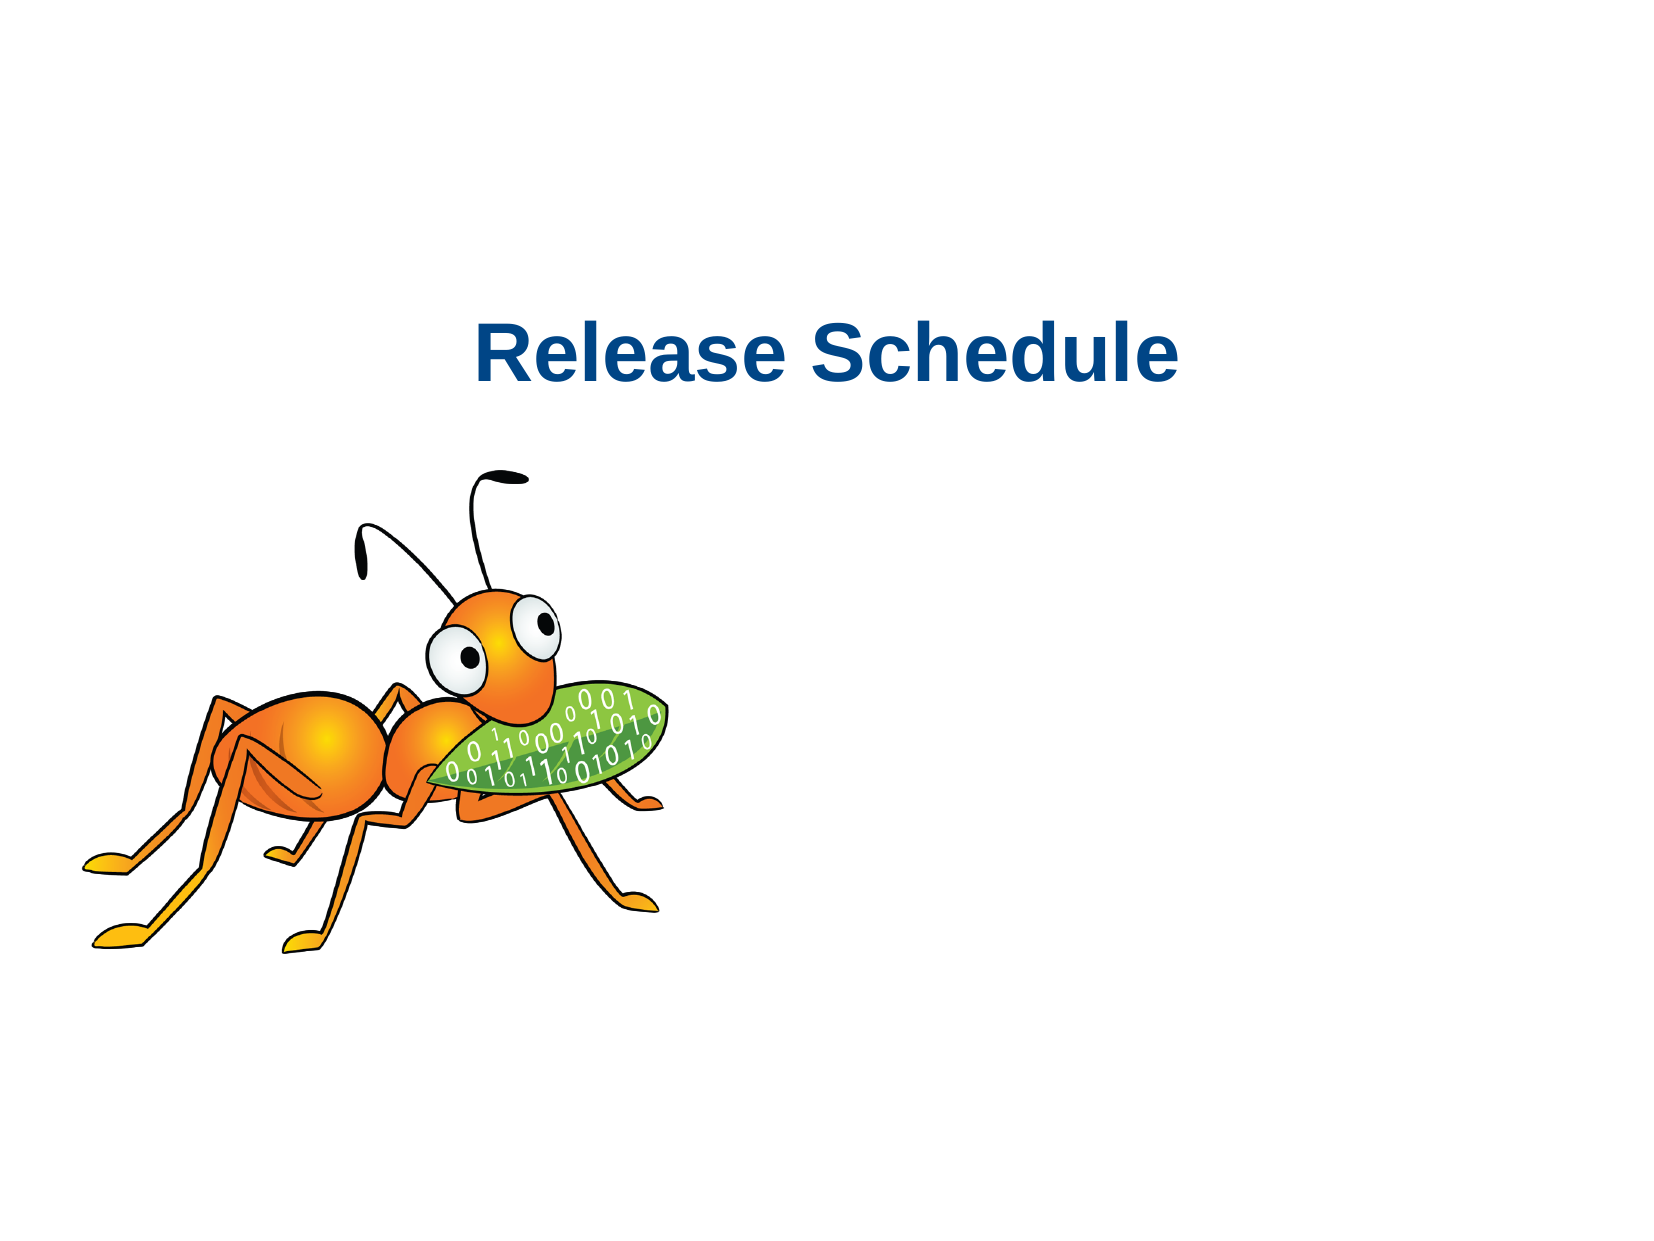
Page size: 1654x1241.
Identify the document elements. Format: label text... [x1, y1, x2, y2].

picture [74, 464, 676, 961]
subtitle Release Schedule [82, 213, 1571, 493]
